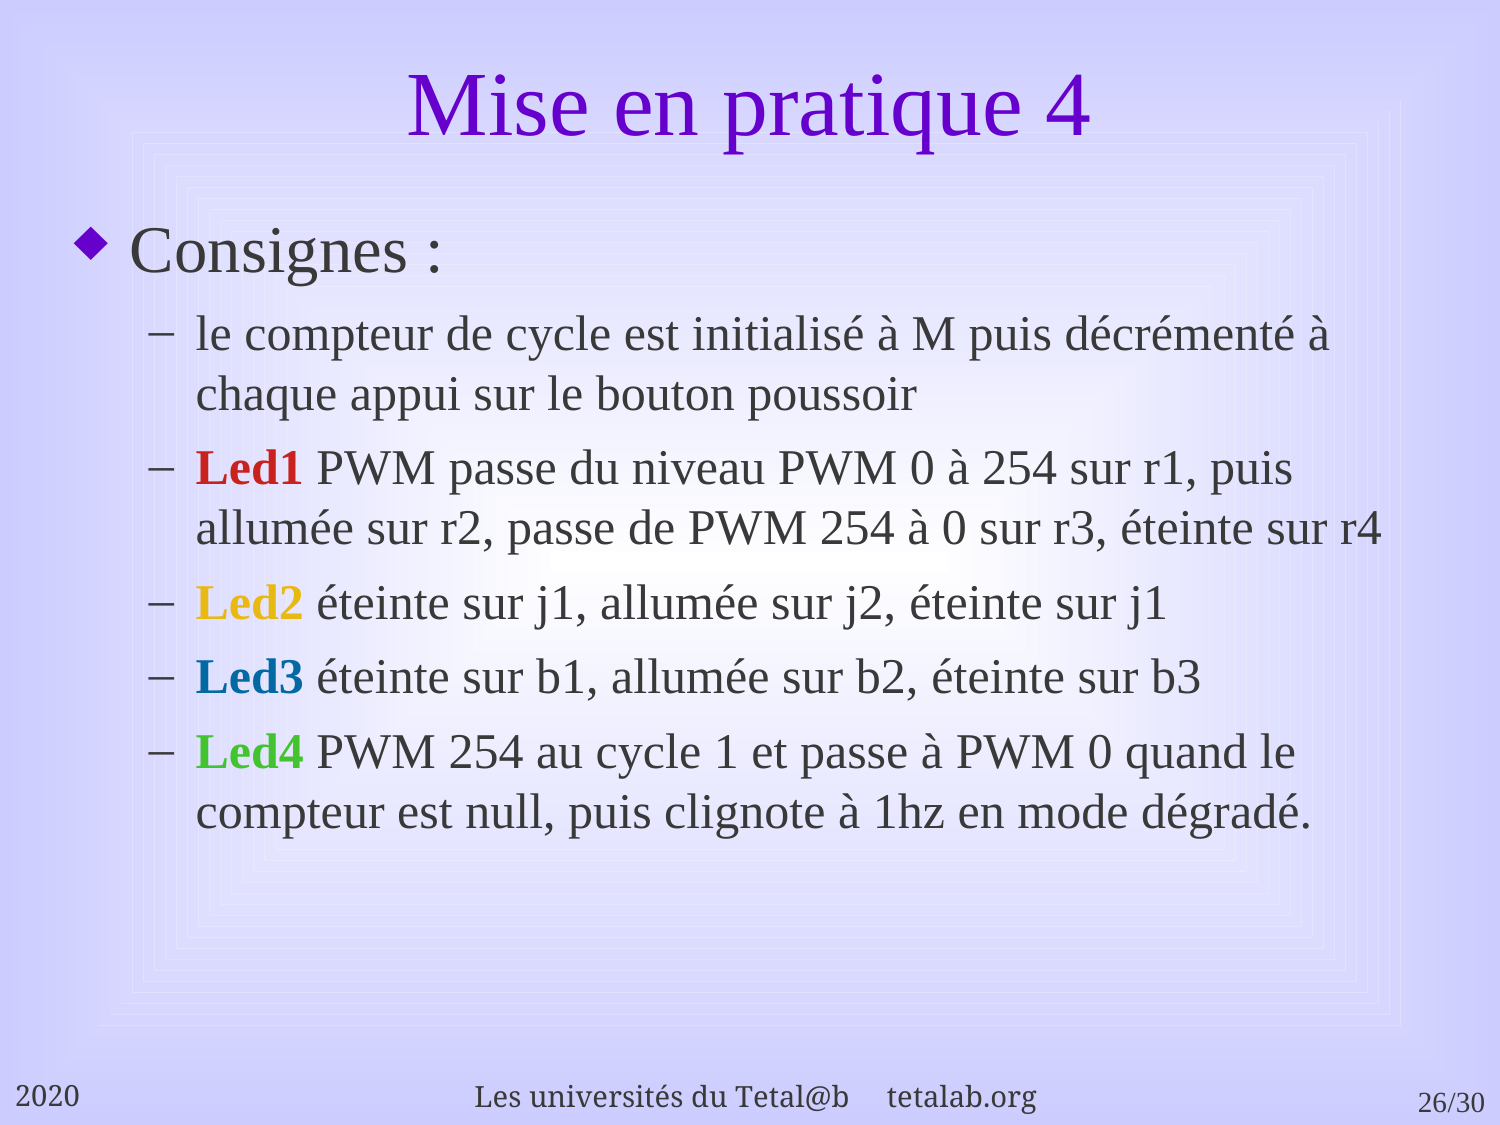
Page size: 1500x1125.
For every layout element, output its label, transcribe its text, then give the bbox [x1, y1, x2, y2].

list Consignes : le compteur de cycle est initialisé à M puis décrémenté à chaque appui sur le bouton poussoir Led1 PWM passe du niveau PWM 0 à 254 sur r1, puis allumée sur r2, passe de PWM 254 à 0 sur r3, éteinte sur r4 Led2 éteinte sur j1, allumée sur j2, éteinte sur j1 Led3 éteinte sur b1, allumée sur b2, éteinte sur b3 Led4 PWM 254 au cycle 1 et passe à PWM 0 quand le compteur est null, puis clignote à 1hz en mode dégradé. [59, 197, 1441, 1016]
title Mise en pratique 4 [0, 0, 1500, 198]
